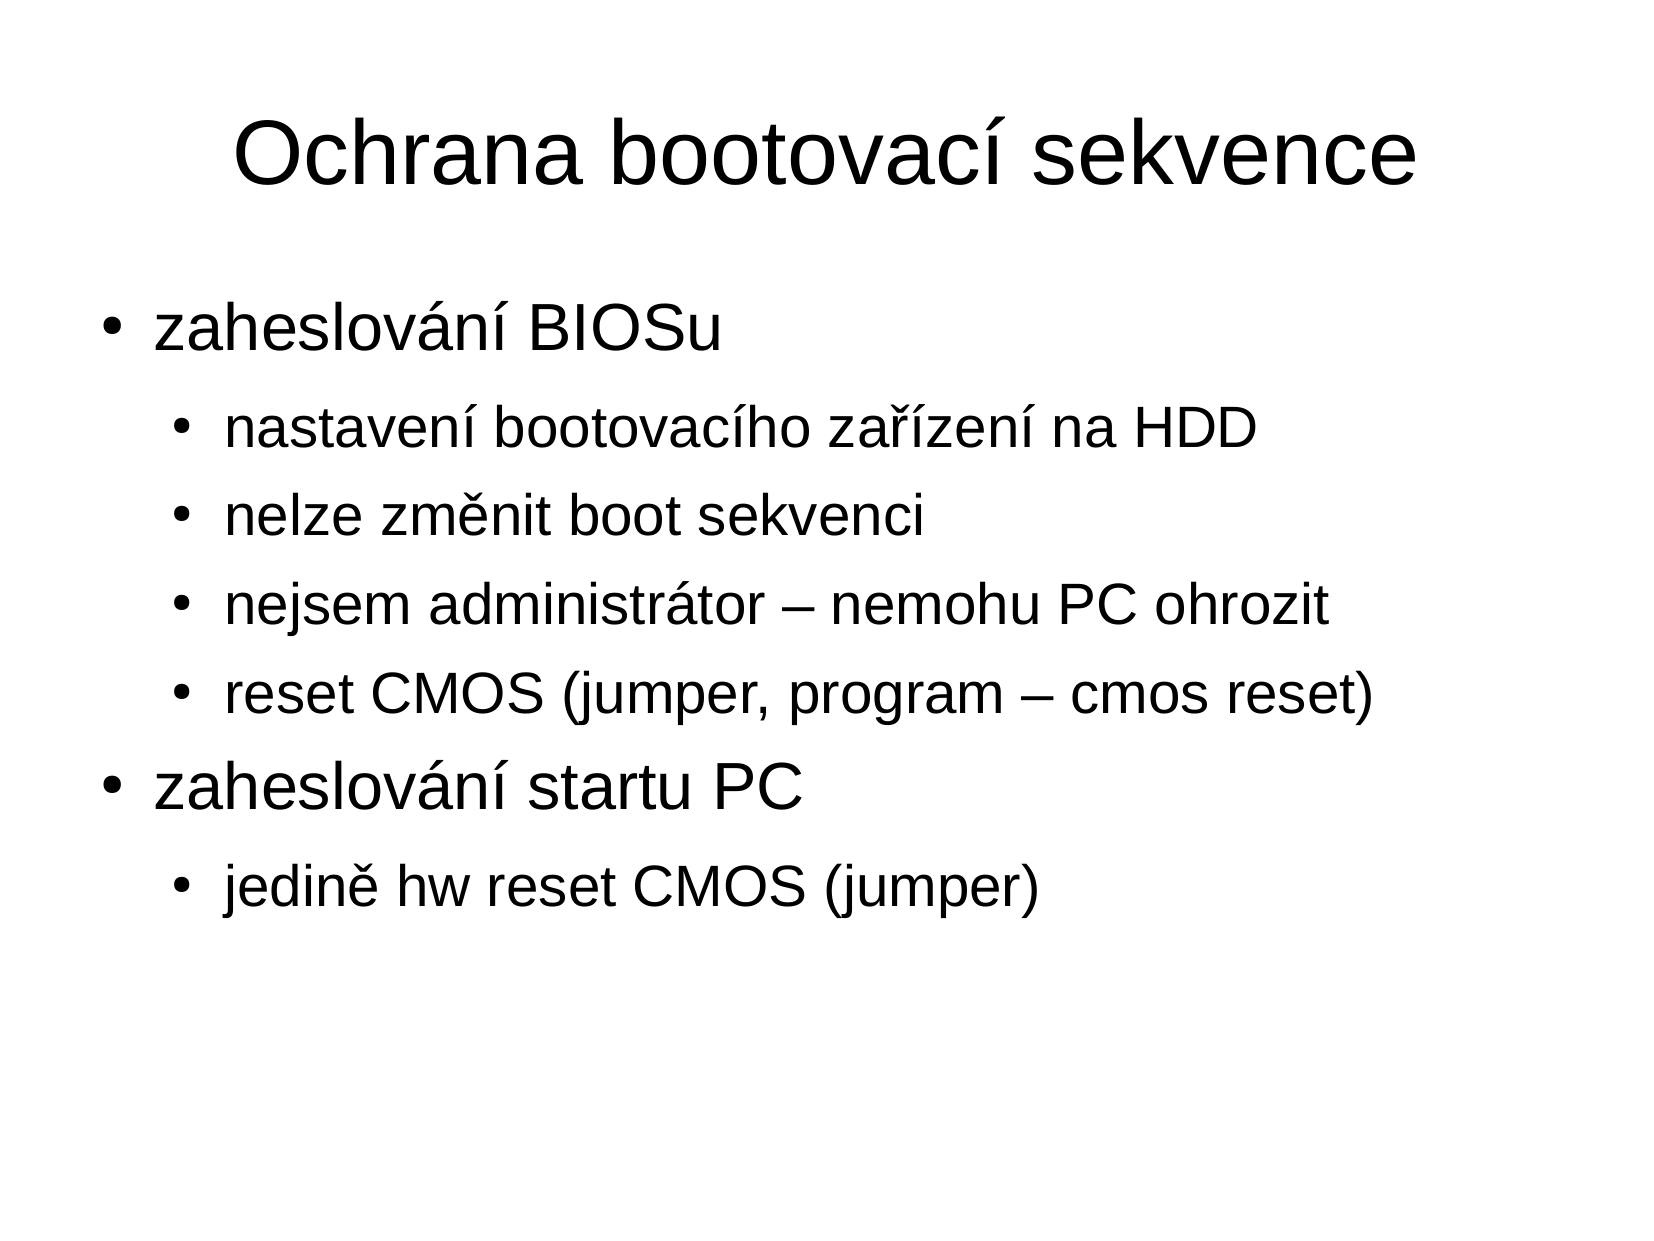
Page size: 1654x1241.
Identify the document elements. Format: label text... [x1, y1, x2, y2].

title Ochrana bootovací sekvence [82, 49, 1571, 257]
list zaheslování BIOSu nastavení bootovacího zařízení na HDD nelze změnit boot sekvenci nejsem administrátor – nemohu PC ohrozit reset CMOS (jumper, program – cmos reset) zaheslování startu PC jedině hw reset CMOS (jumper) [82, 290, 1571, 1109]
